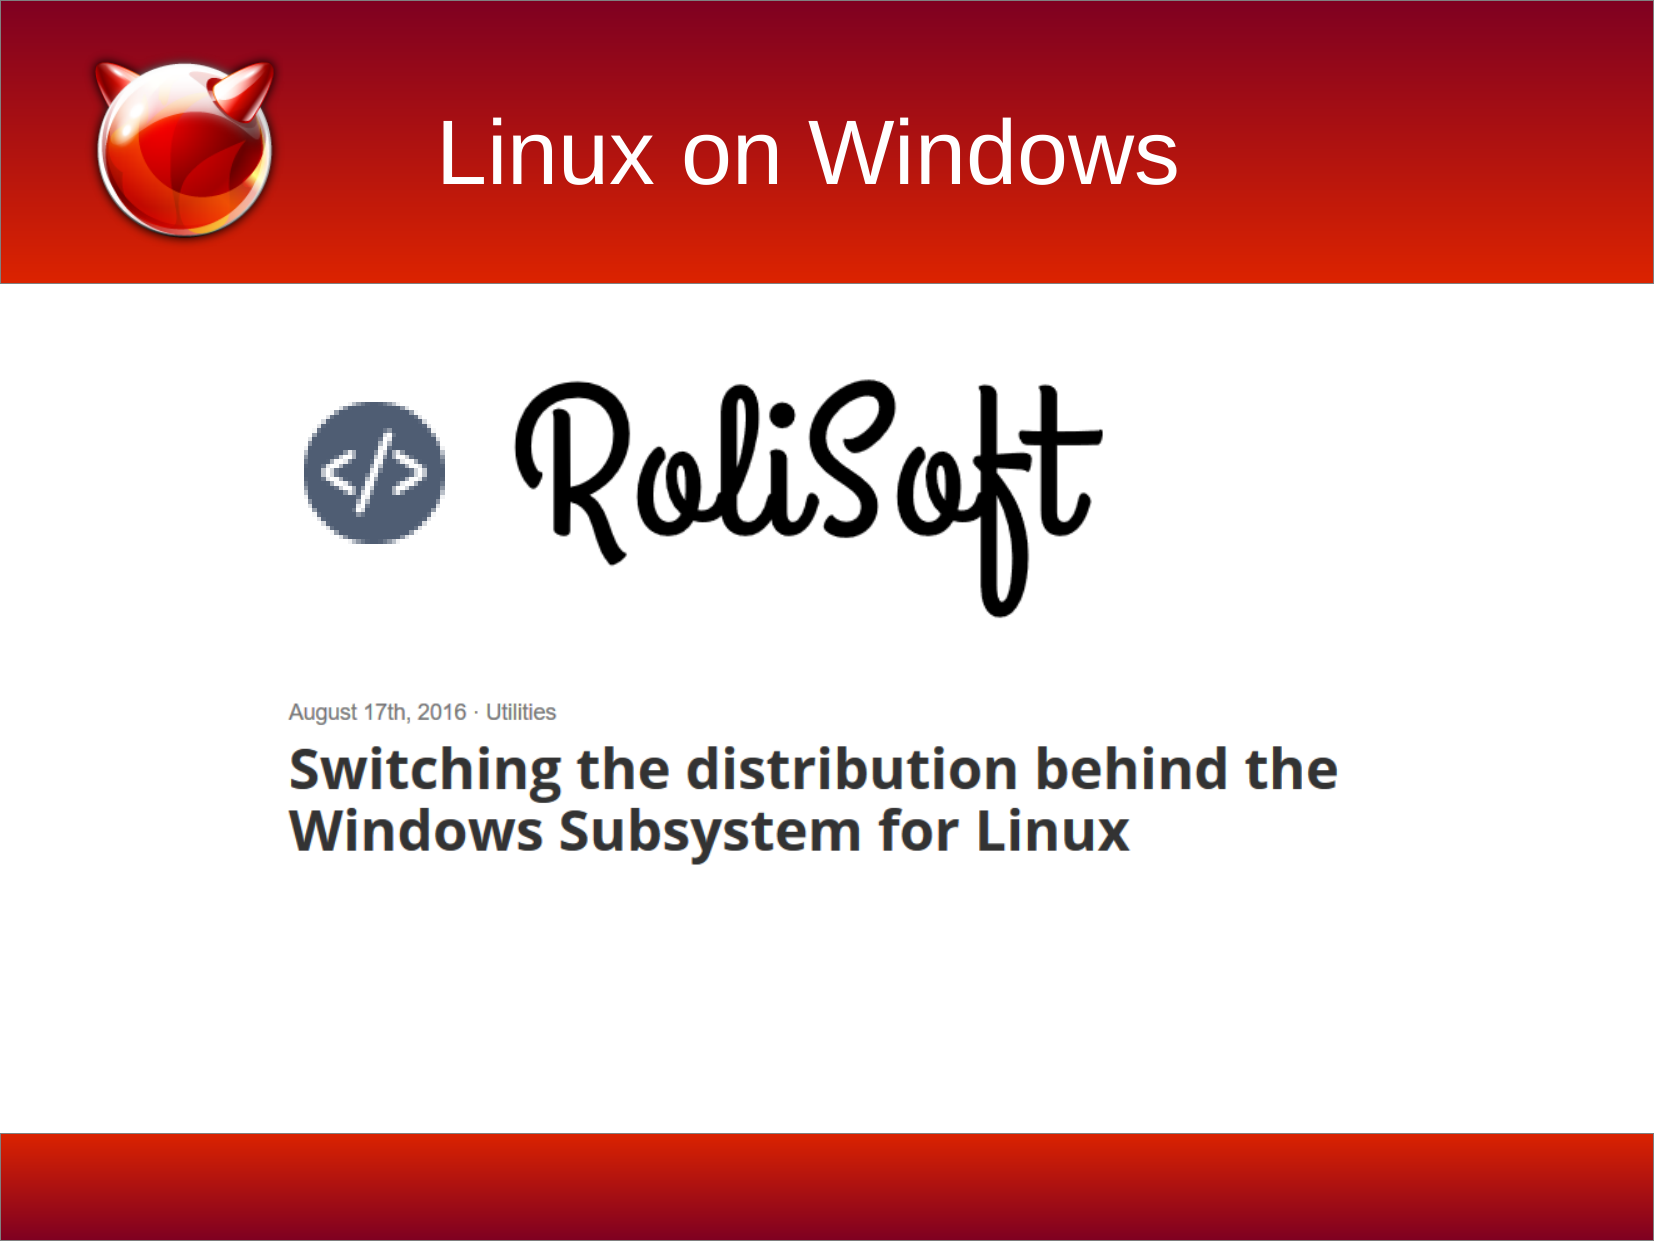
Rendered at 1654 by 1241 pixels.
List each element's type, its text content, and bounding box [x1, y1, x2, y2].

picture [469, 328, 1142, 626]
title Linux on Windows [82, 49, 1536, 257]
picture [225, 676, 1387, 881]
picture [304, 402, 445, 544]
